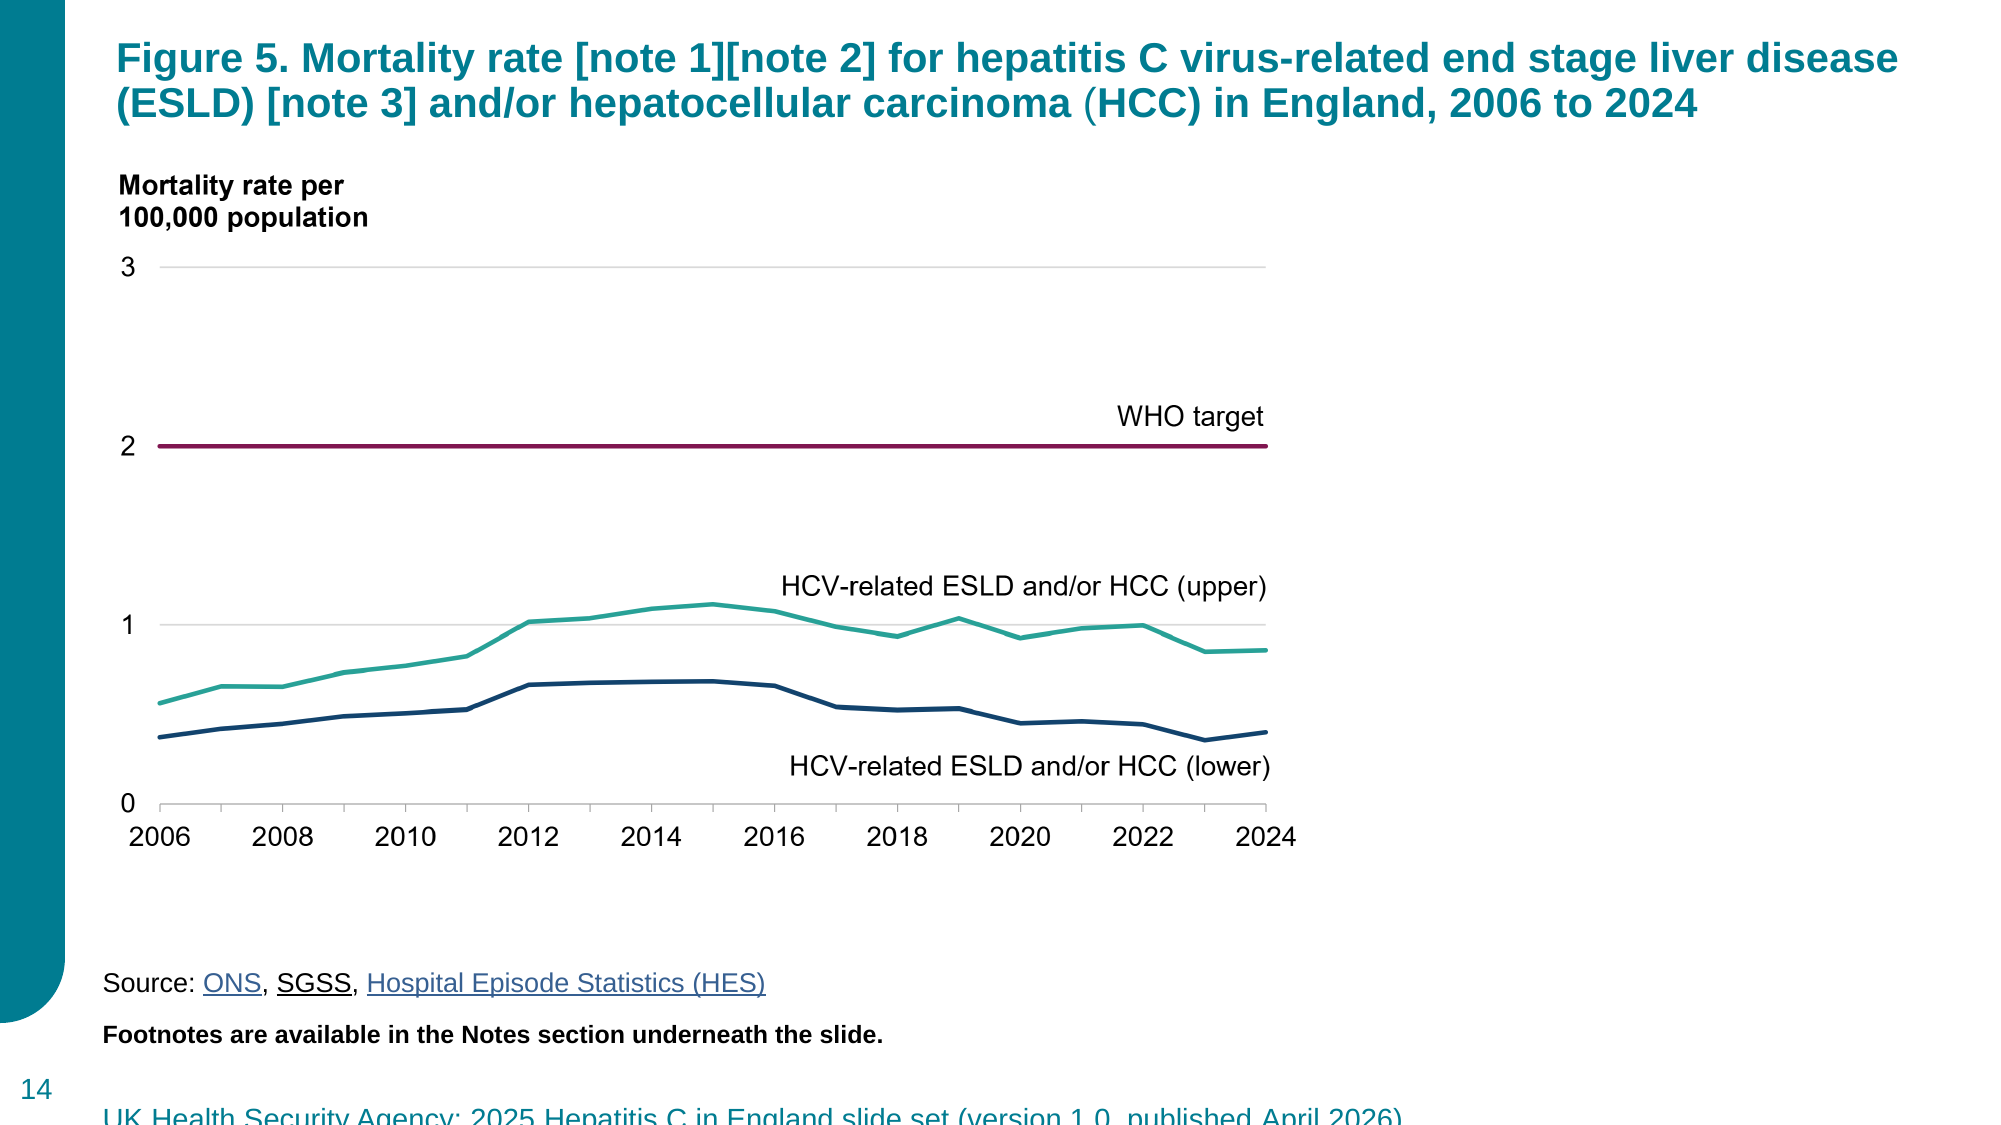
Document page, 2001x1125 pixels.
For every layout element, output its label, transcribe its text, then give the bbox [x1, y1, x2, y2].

title Figure 5. Mortality rate [note 1][note 2] for hepatitis C virus-related end stage liver disease (ESLD) [note 3] and/or hepatocellular carcinoma (HCC) in England, 2006 to 2024 [101, 29, 1926, 136]
picture [101, 160, 1311, 892]
text_box Footnotes are available in the Notes section underneath the slide. [87, 1010, 1160, 1057]
text_box Source: ONS, SGSS, Hospital Episode Statistics (HES) [87, 964, 1144, 1009]
text_box UK Health Security Agency: 2025 Hepatitis C in England slide set (version 1.0, published April 2026) [87, 1058, 1730, 1118]
text_box [5, 1057, 72, 1118]
